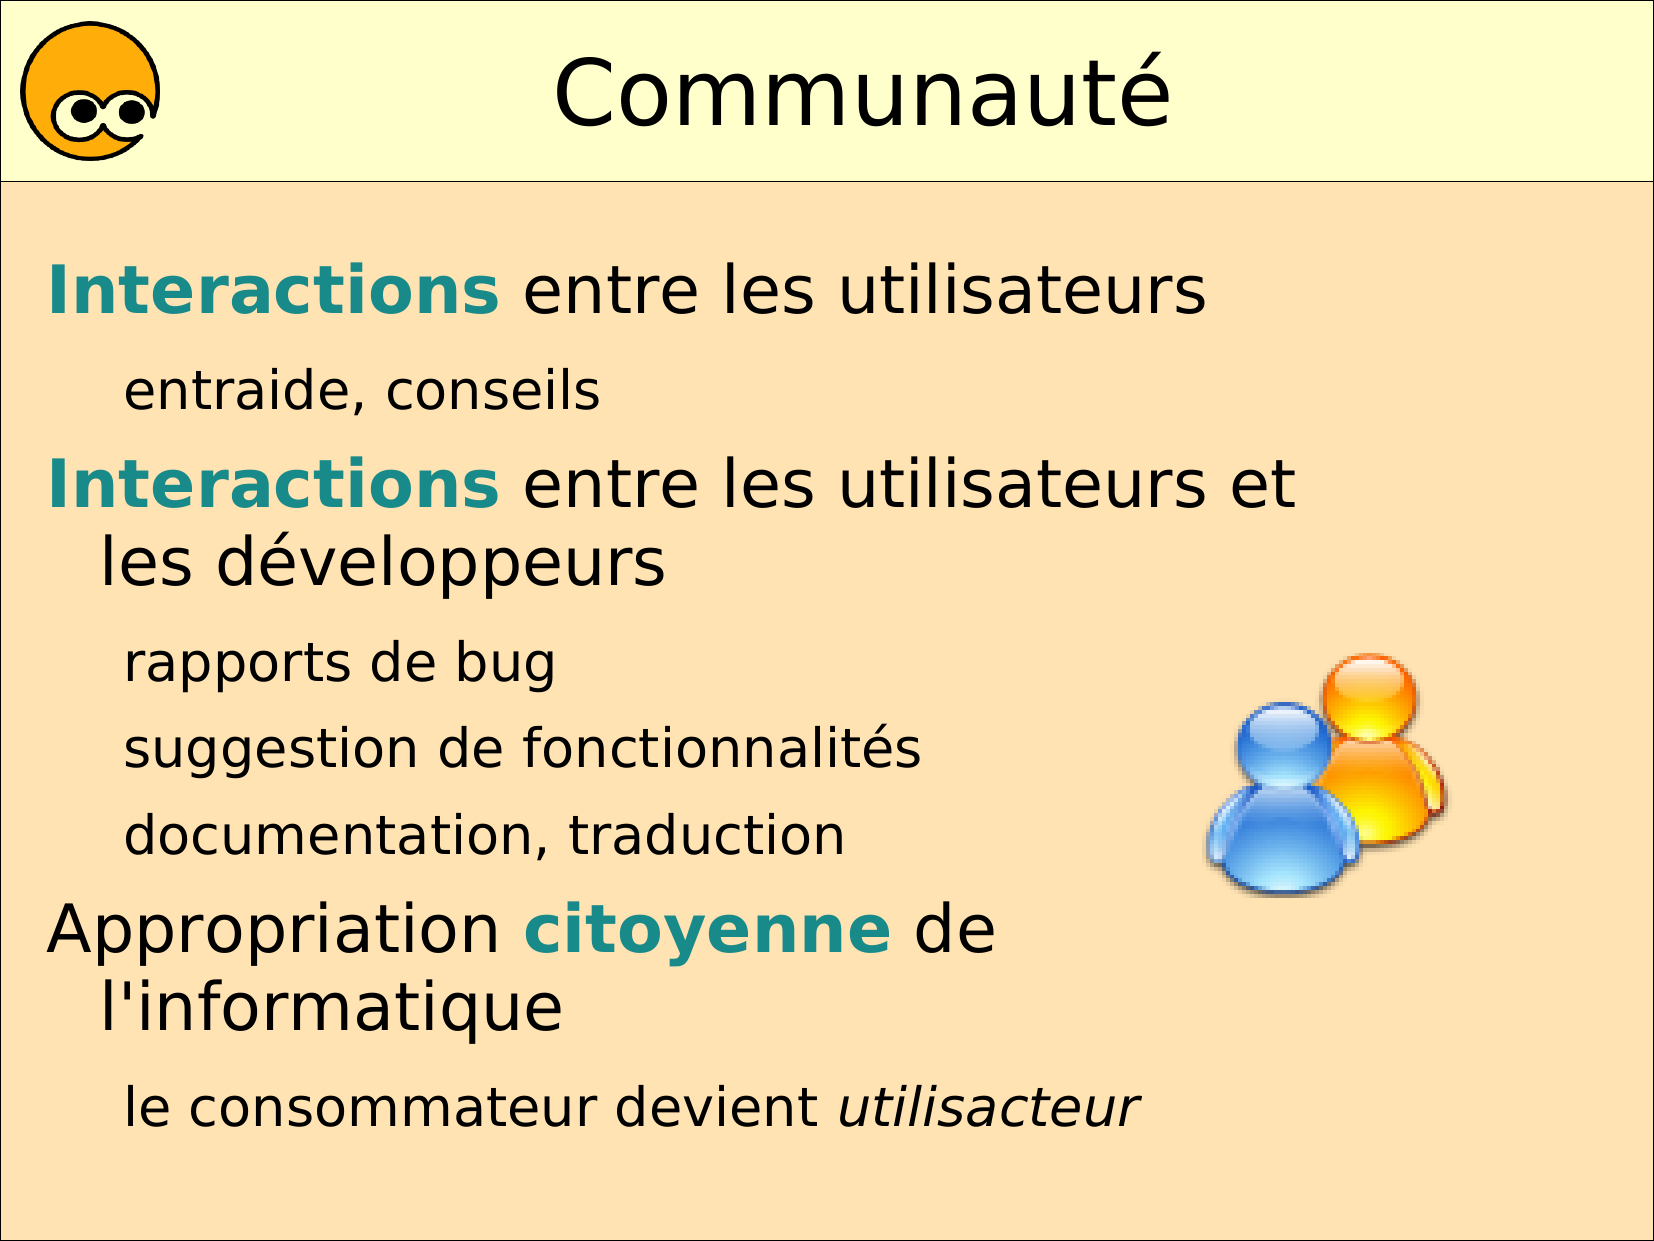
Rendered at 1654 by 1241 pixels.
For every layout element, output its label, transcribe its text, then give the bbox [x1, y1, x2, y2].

title Communauté [221, 33, 1506, 154]
picture [1198, 653, 1457, 898]
list Interactions entre les utilisateurs entraide, conseils Interactions entre les utilisateurs et les développeurs rapports de bug suggestion de fonctionnalités documentation, traduction Appropriation citoyenne de l'informatique le consommateur devient utilisacteur [28, 251, 1327, 1139]
picture [20, 21, 160, 161]
